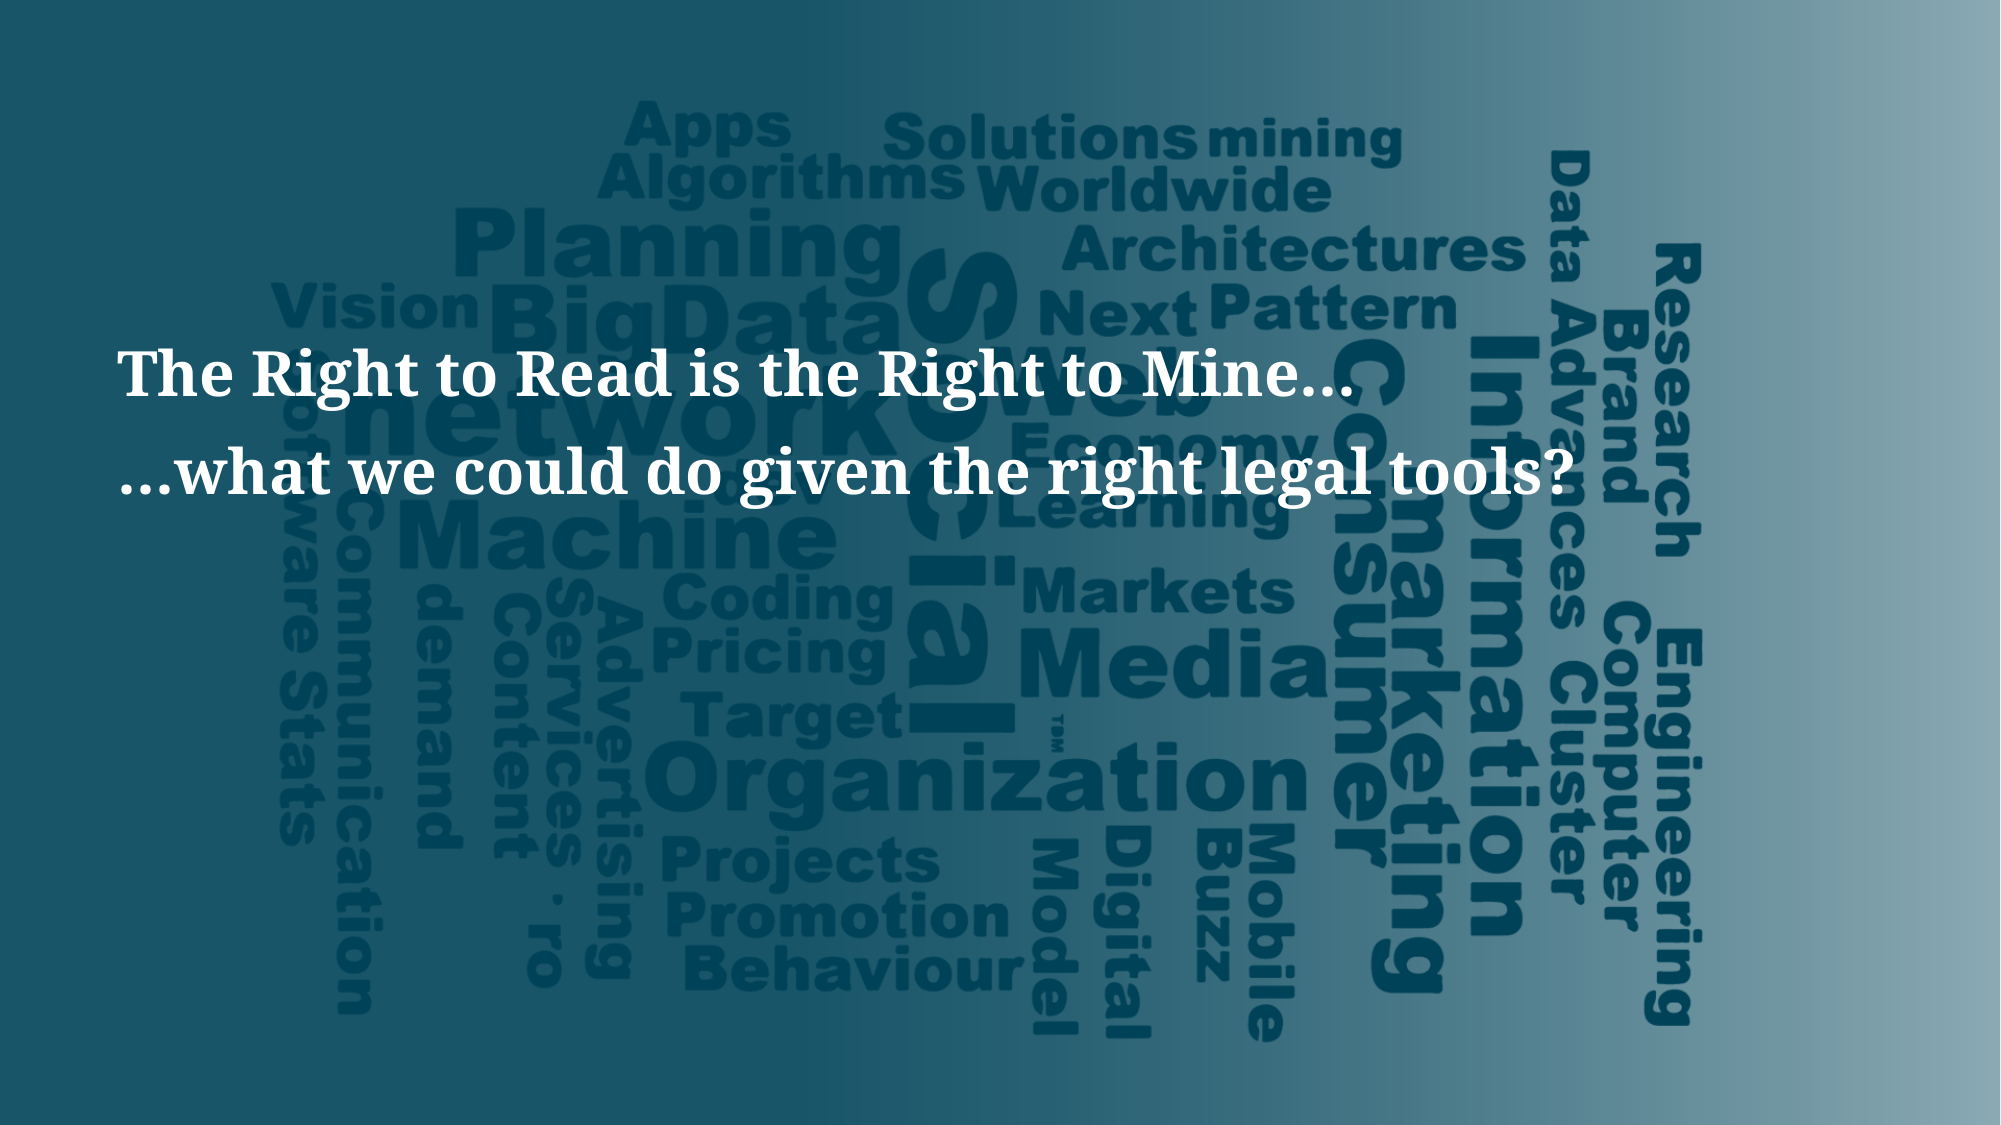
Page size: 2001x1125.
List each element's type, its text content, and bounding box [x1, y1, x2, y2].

text_box The Right to Read is the Right to Mine… …what we could do given the right legal tools? [102, 326, 1594, 515]
picture [0, 0, 2001, 1125]
